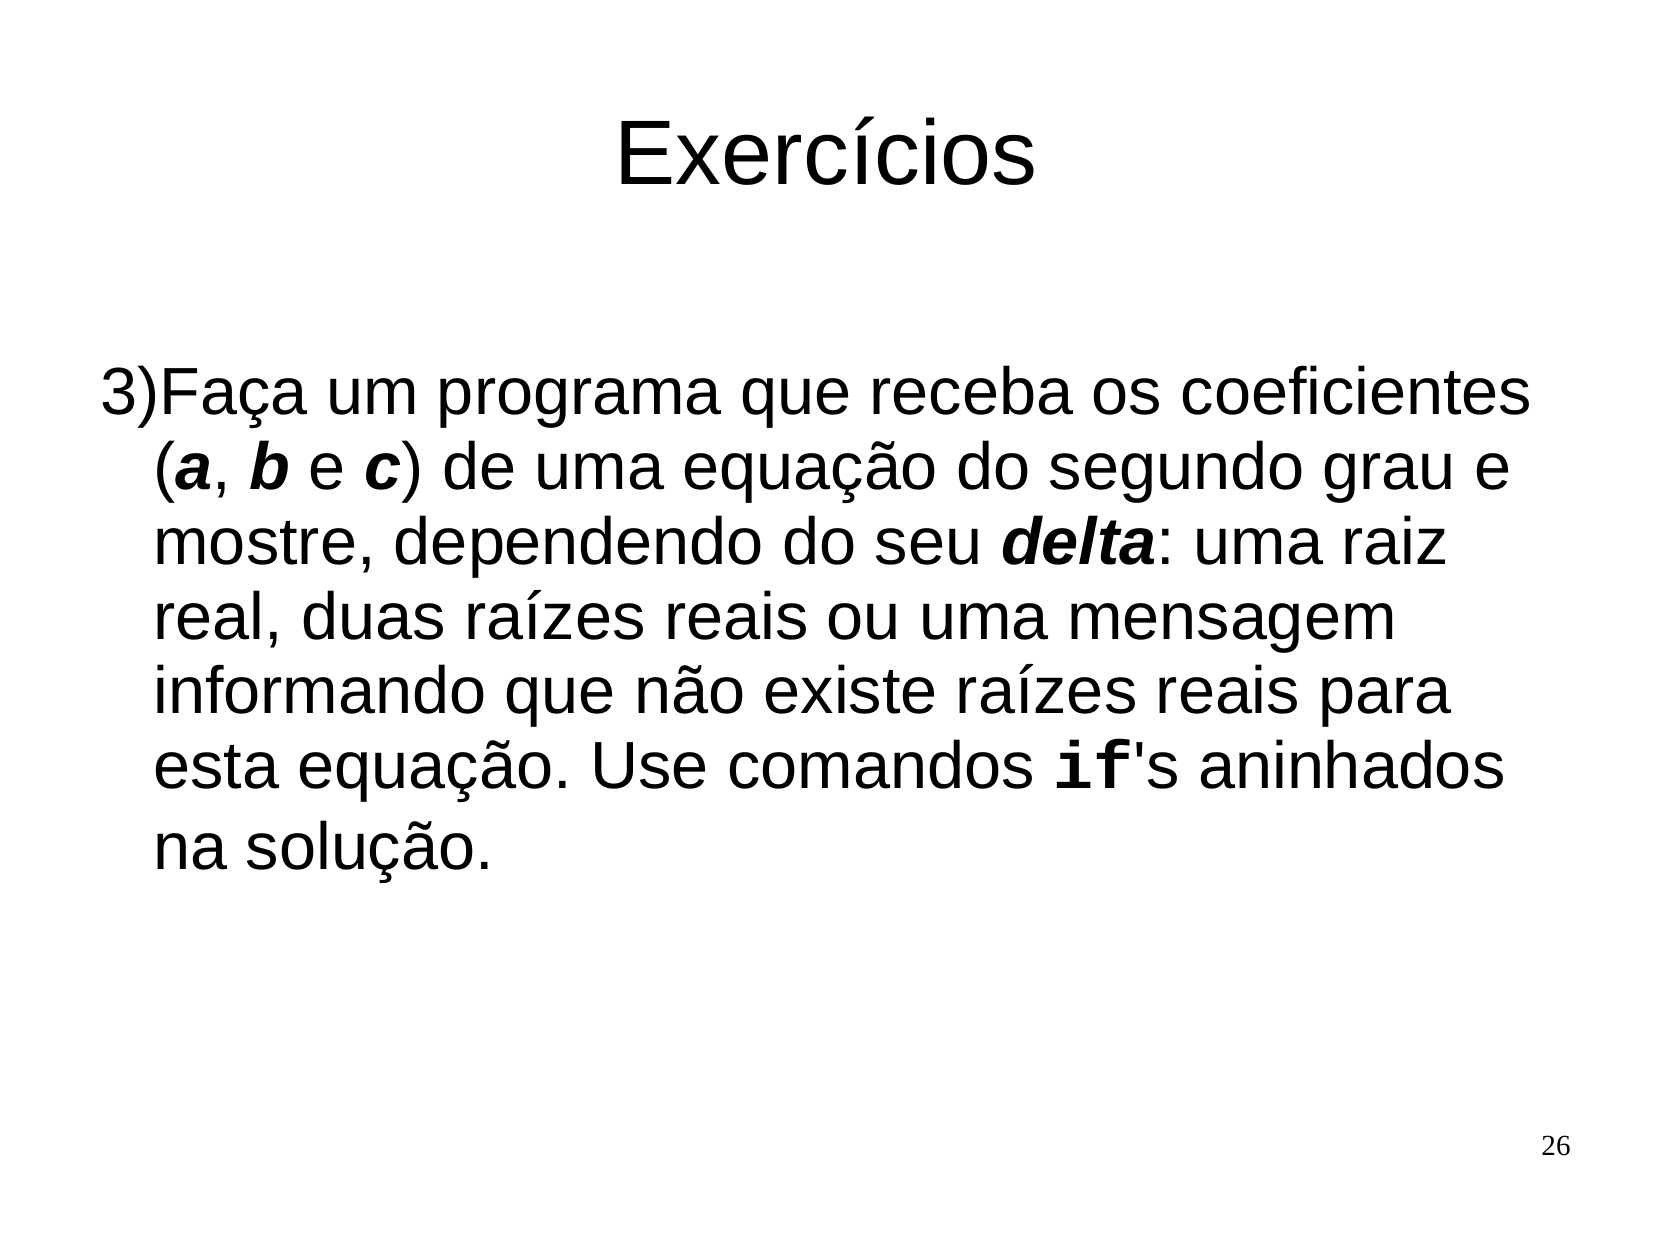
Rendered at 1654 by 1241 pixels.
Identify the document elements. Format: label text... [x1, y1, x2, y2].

title Exercícios [82, 49, 1571, 257]
list Faça um programa que receba os coeficientes (a, b e c) de uma equação do segundo grau e mostre, dependendo do seu delta: uma raiz real, duas raízes reais ou uma mensagem informando que não existe raízes reais para esta equação. Use comandos if's aninhados na solução. [82, 354, 1571, 1123]
